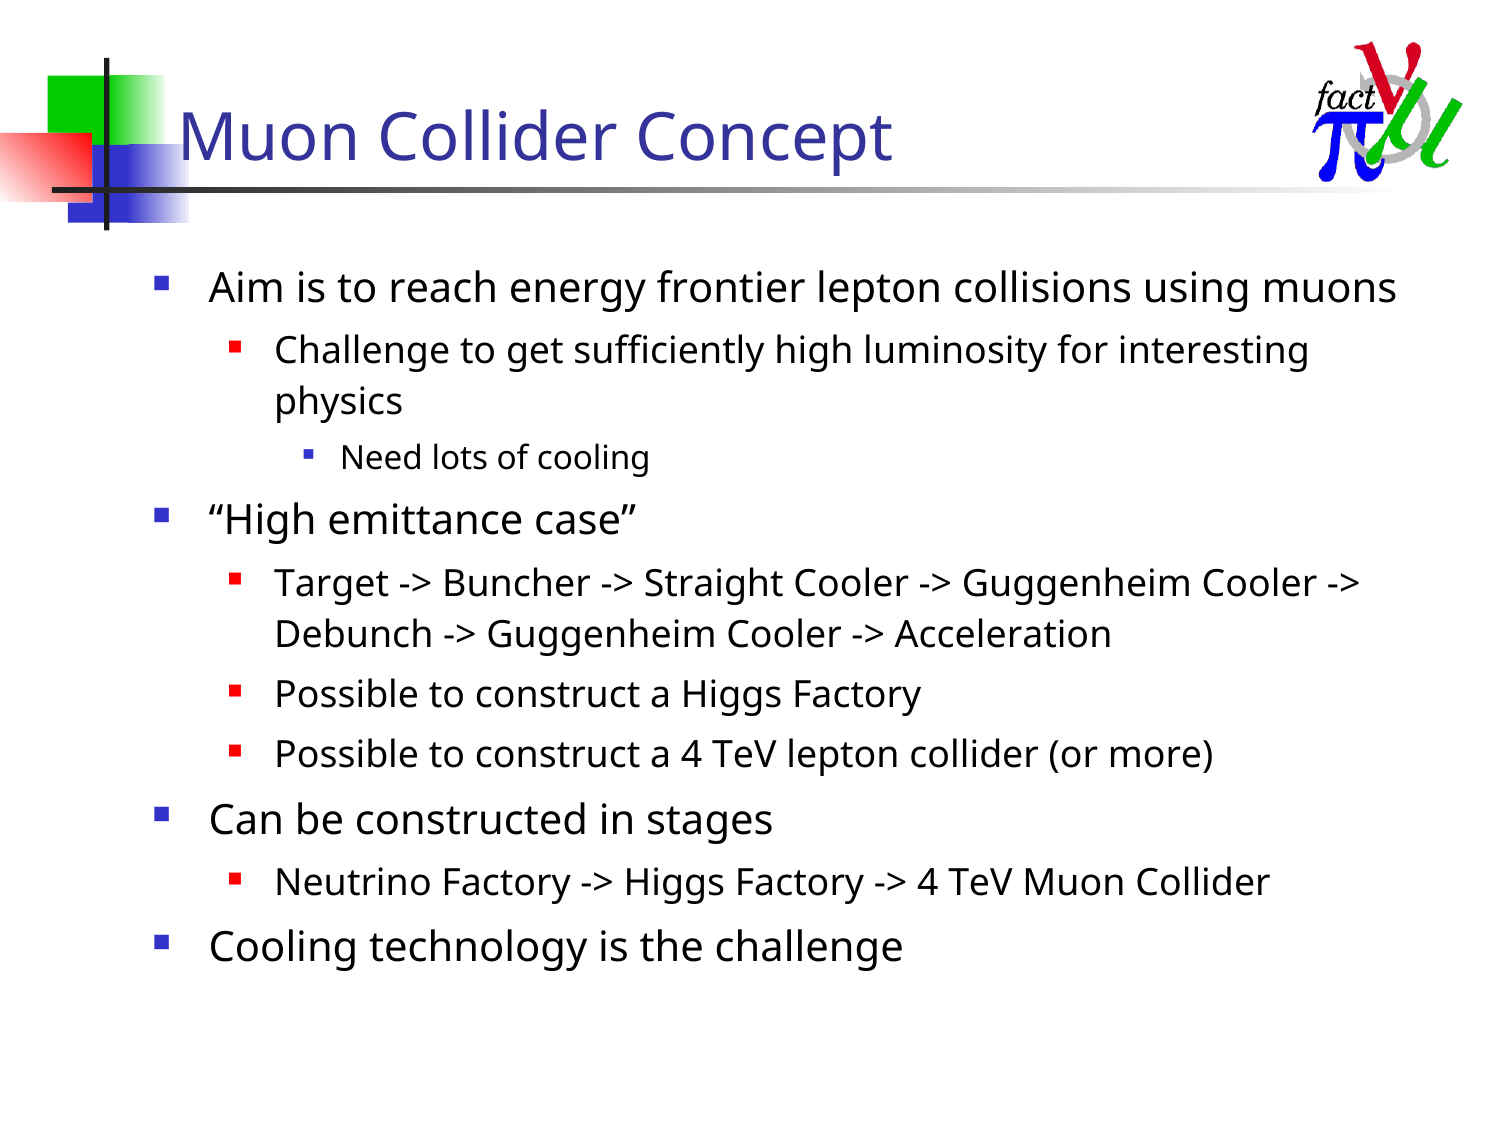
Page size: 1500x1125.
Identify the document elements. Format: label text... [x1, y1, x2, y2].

picture [1441, 41, 1463, 188]
list Aim is to reach energy frontier lepton collisions using muons Challenge to get sufficiently high luminosity for interesting physics Need lots of cooling “High emittance case” Target -> Buncher -> Straight Cooler -> Guggenheim Cooler -> Debunch -> Guggenheim Cooler -> Acceleration Possible to construct a Higgs Factory Possible to construct a 4 TeV lepton collider (or more) Can be constructed in stages Neutrino Factory -> Higgs Factory -> 4 TeV Muon Collider Cooling technology is the challenge [137, 249, 1413, 938]
title Muon Collider Concept [162, 0, 1441, 188]
